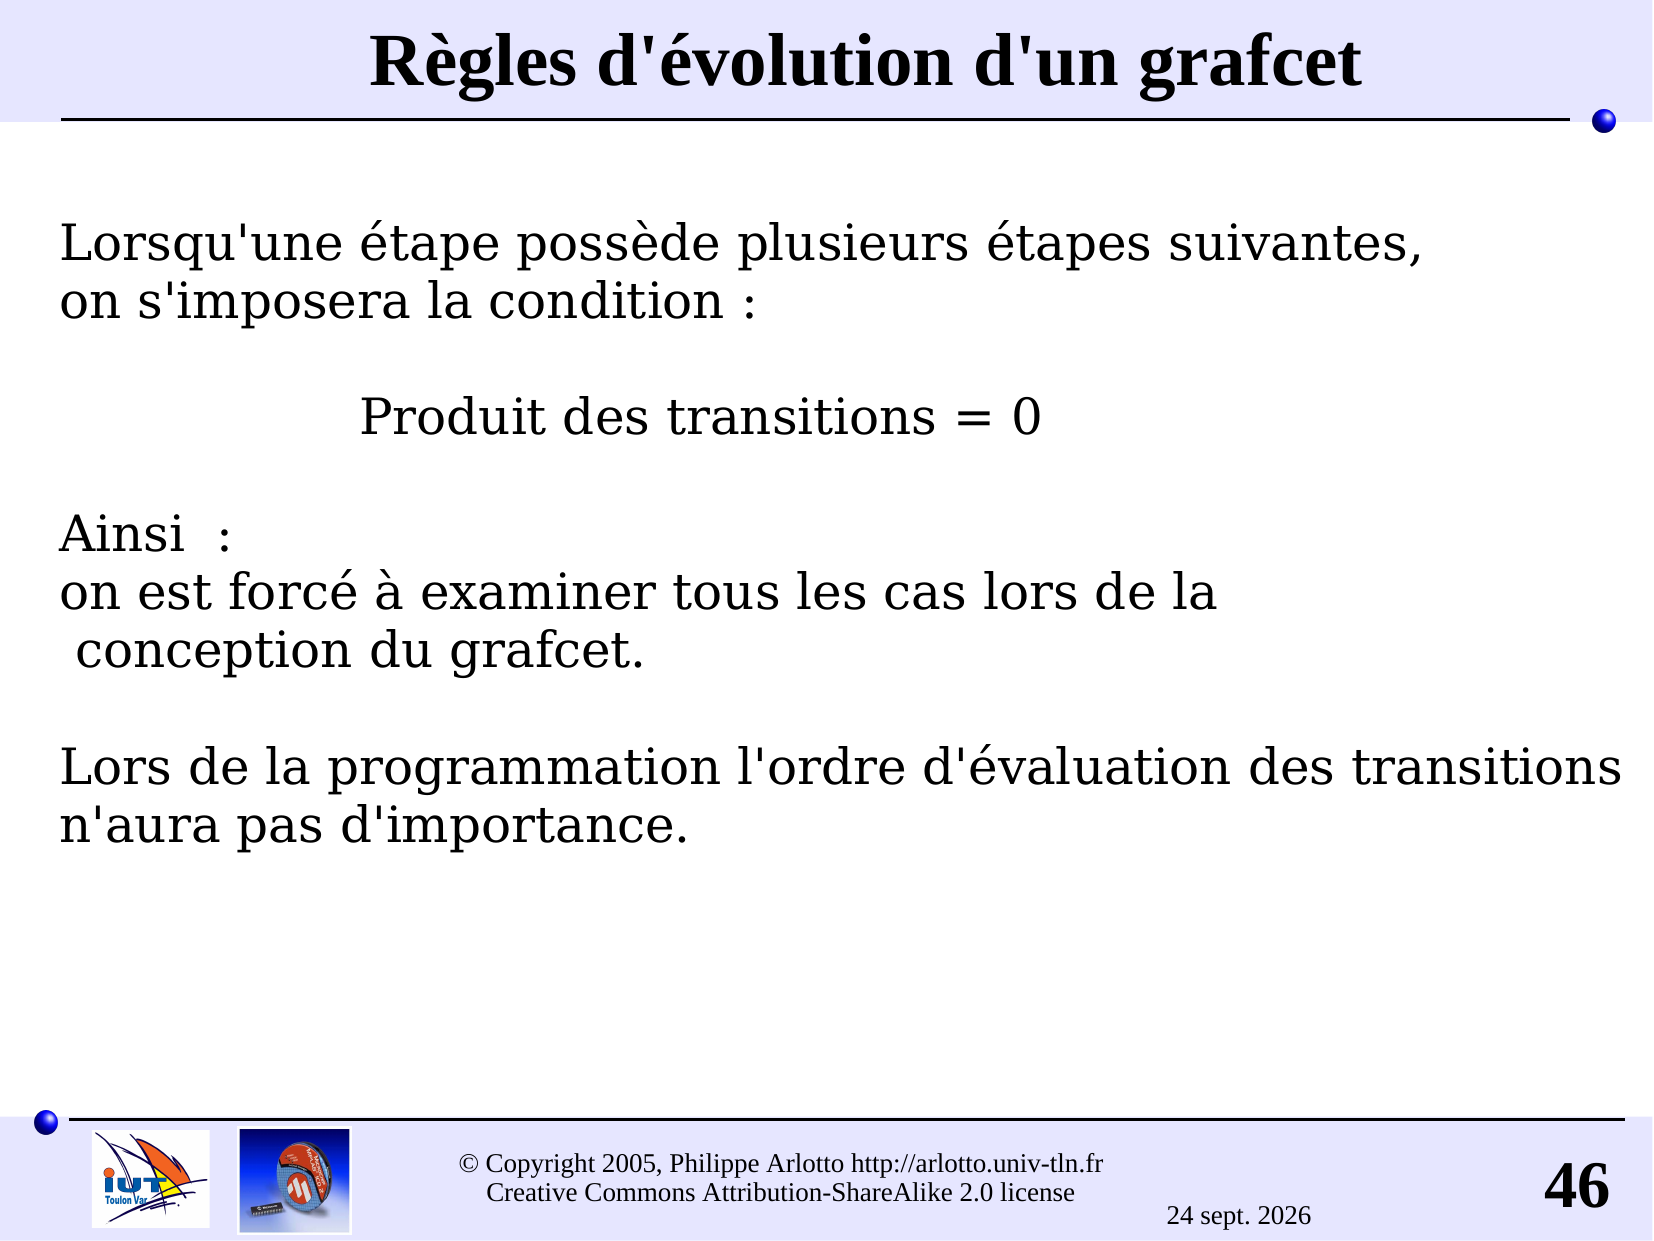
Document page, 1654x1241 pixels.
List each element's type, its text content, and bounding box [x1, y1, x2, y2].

picture [237, 1126, 352, 1235]
title Règles d'évolution d'un grafcet [95, 11, 1585, 110]
text_box Lorsqu'une étape possède plusieurs étapes suivantes, on s'imposera la condition : Produit des transitions = 0 Ainsi : on est forcé à examiner tous les cas lors de la conception du grafcet. Lors de la programmation l'ordre d'évaluation des transitions n'aura pas d'importance. [59, 213, 1624, 855]
